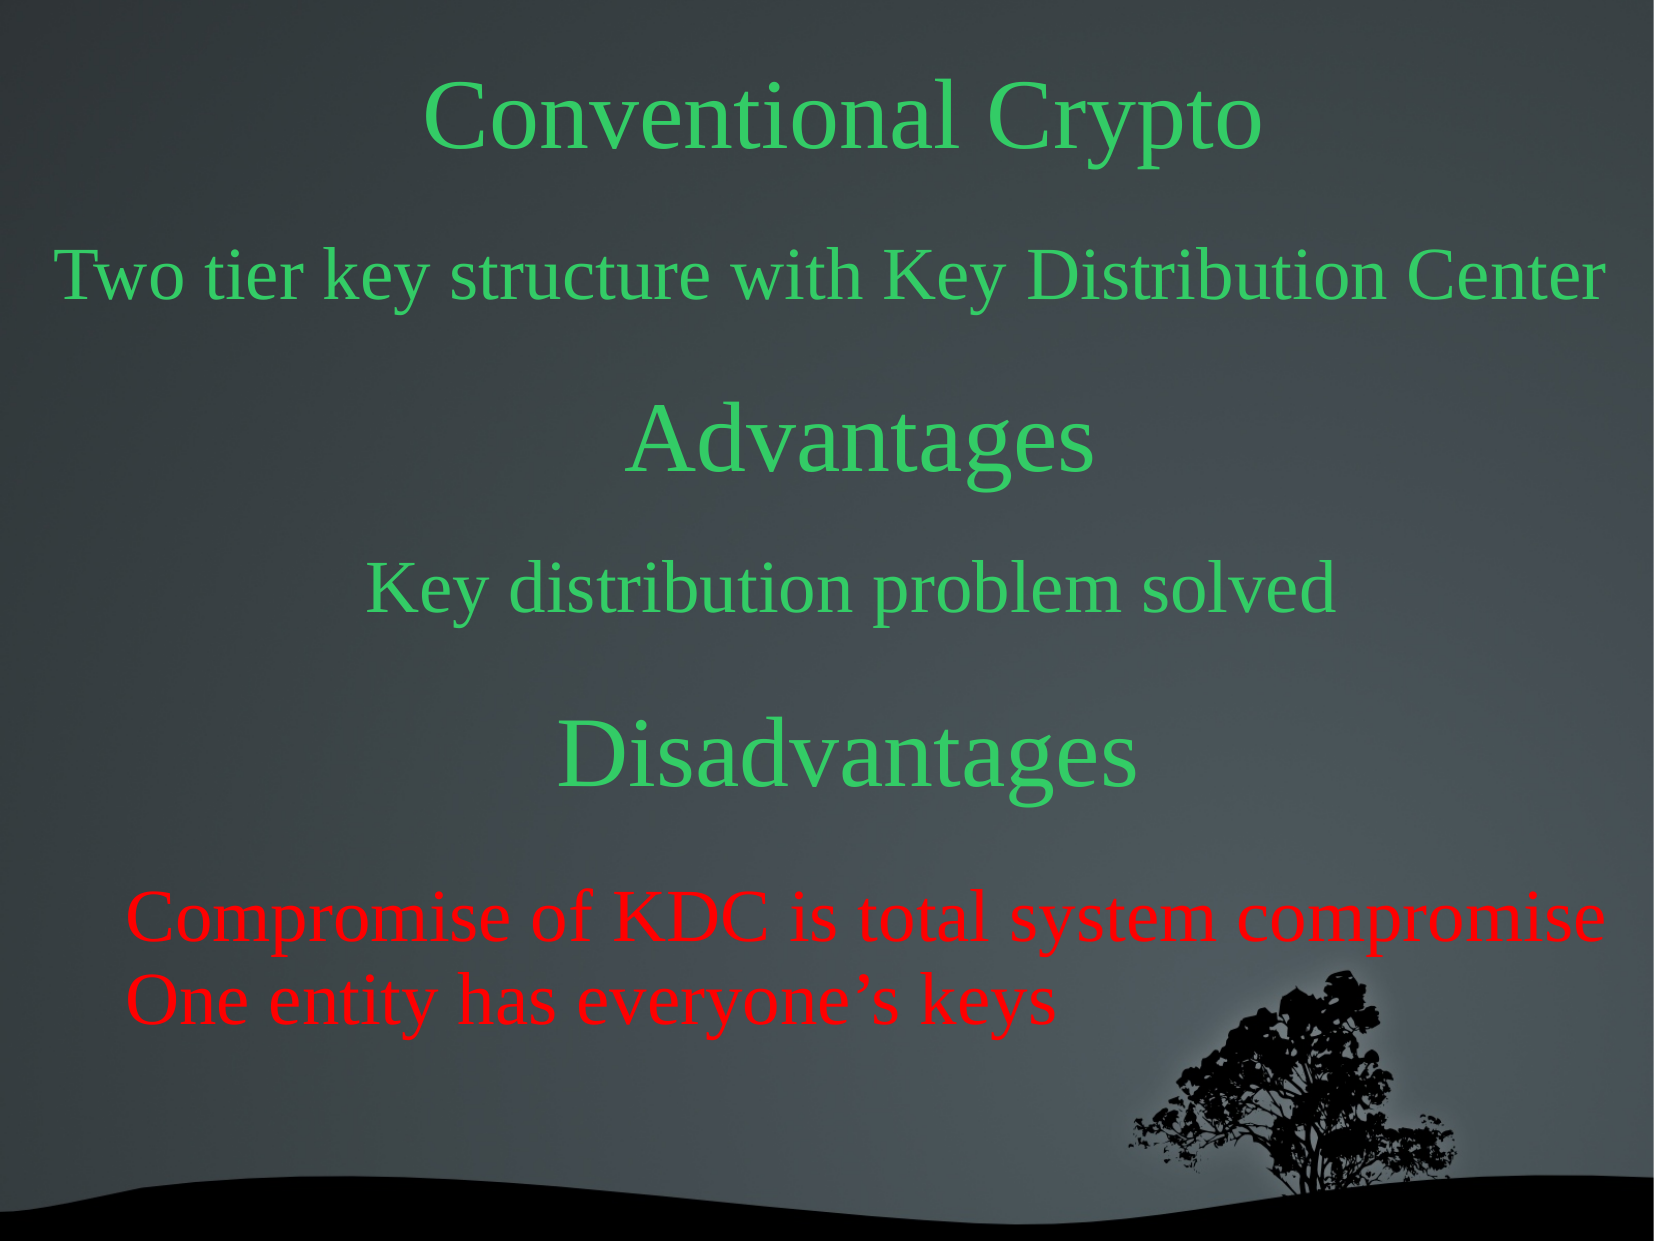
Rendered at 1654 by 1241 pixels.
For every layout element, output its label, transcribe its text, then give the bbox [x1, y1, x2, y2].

picture [0, 0, 1654, 1241]
text_box Advantages [609, 374, 1106, 511]
text_box Two tier key structure with Key Distribution Center [38, 225, 1613, 331]
text_box Conventional Crypto [408, 51, 1276, 188]
text_box Key distribution problem solved [350, 538, 1345, 645]
text_box Compromise of KDC is total system compromise One entity has everyone’s keys [110, 867, 1619, 1064]
text_box Disadvantages [541, 689, 1152, 826]
